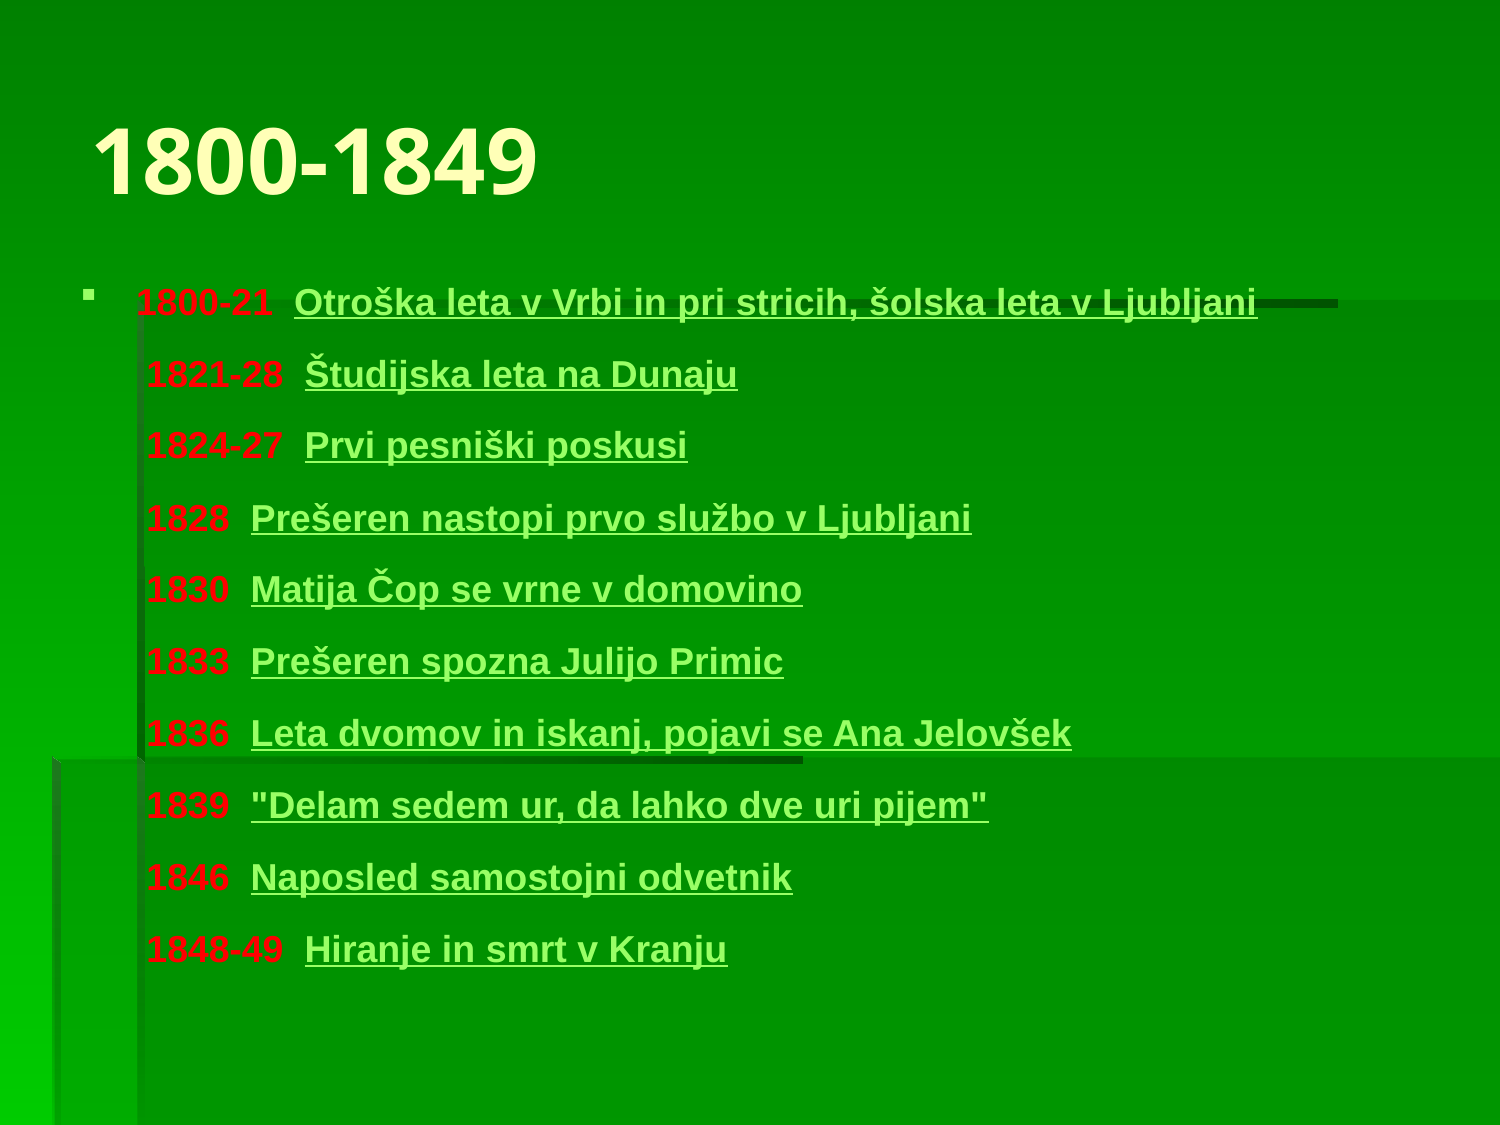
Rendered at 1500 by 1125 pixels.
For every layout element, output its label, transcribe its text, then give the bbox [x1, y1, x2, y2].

title 1800-1849 [75, 40, 1451, 275]
list 1800-21 Otroška leta v Vrbi in pri stricih, šolska leta v Ljubljani 1821-28 Študijska leta na Dunaju 1824-27 Prvi pesniški poskusi 1828 Prešeren nastopi prvo službo v Ljubljani 1830 Matija Čop se vrne v domovino 1833 Prešeren spozna Julijo Primic 1836 Leta dvomov in iskanj, pojavi se Ana Jelovšek 1839 "Delam sedem ur, da lahko dve uri pijem" 1846 Naposled samostojni odvetnik 1848-49 Hiranje in smrt v Kranju [64, 278, 1379, 967]
